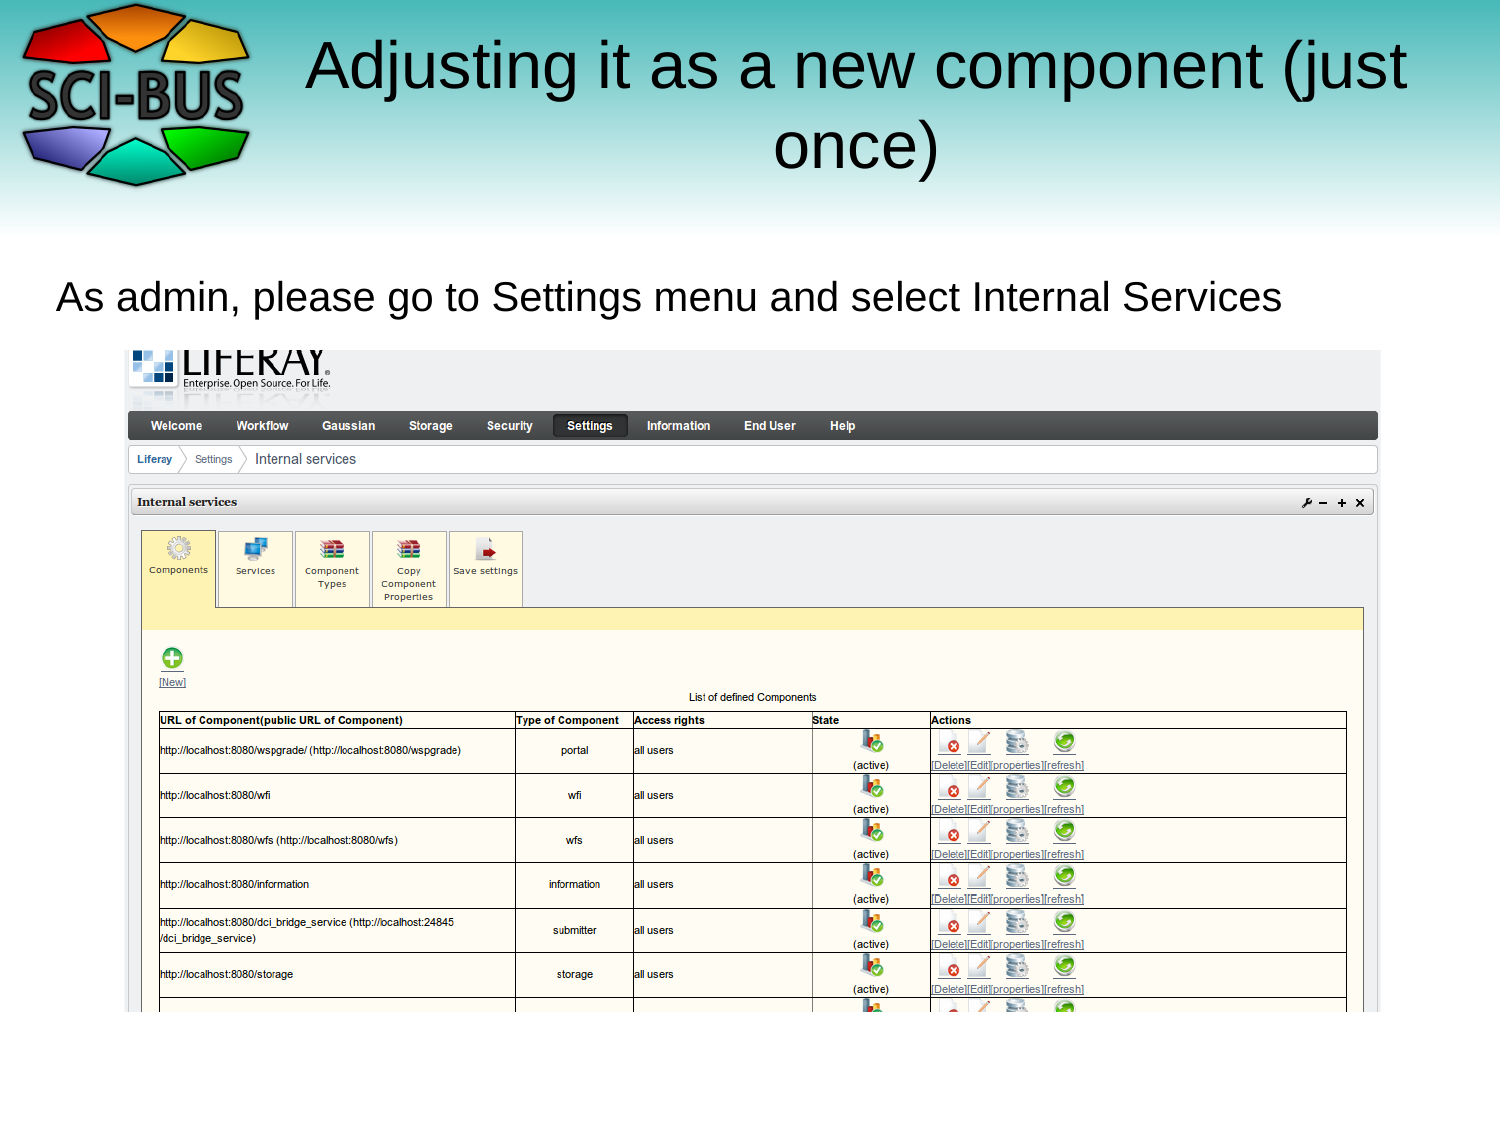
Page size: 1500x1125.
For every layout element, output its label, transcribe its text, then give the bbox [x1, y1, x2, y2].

picture [17, 0, 254, 192]
picture [124, 350, 1381, 1012]
title Adjusting it as a new component (just once) [289, 0, 1425, 220]
list As admin, please go to Settings menu and select Internal Services [41, 262, 1459, 1006]
